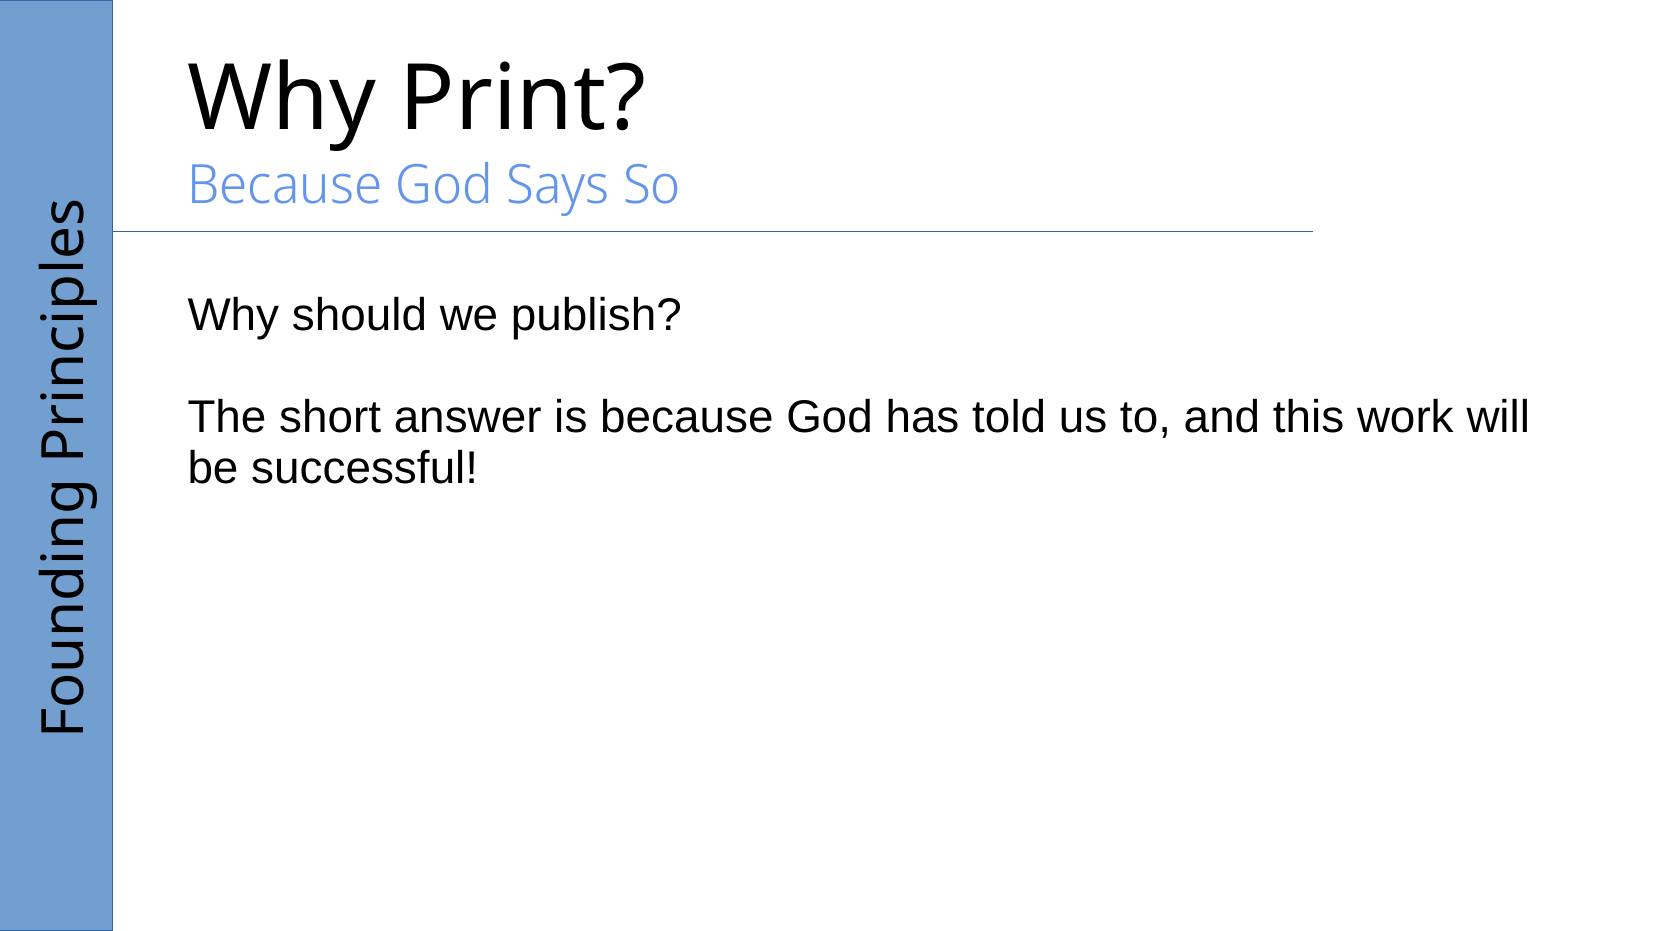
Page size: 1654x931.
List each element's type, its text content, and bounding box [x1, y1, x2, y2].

text_box [0, 0, 113, 931]
text_box Founding Principles [13, 37, 105, 901]
subtitle Why should we publish? The short answer is because God has told us to, and this work will be successful! [187, 288, 1576, 863]
title Because God Says So [187, 125, 1571, 239]
title Why Print? [187, 33, 1571, 125]
